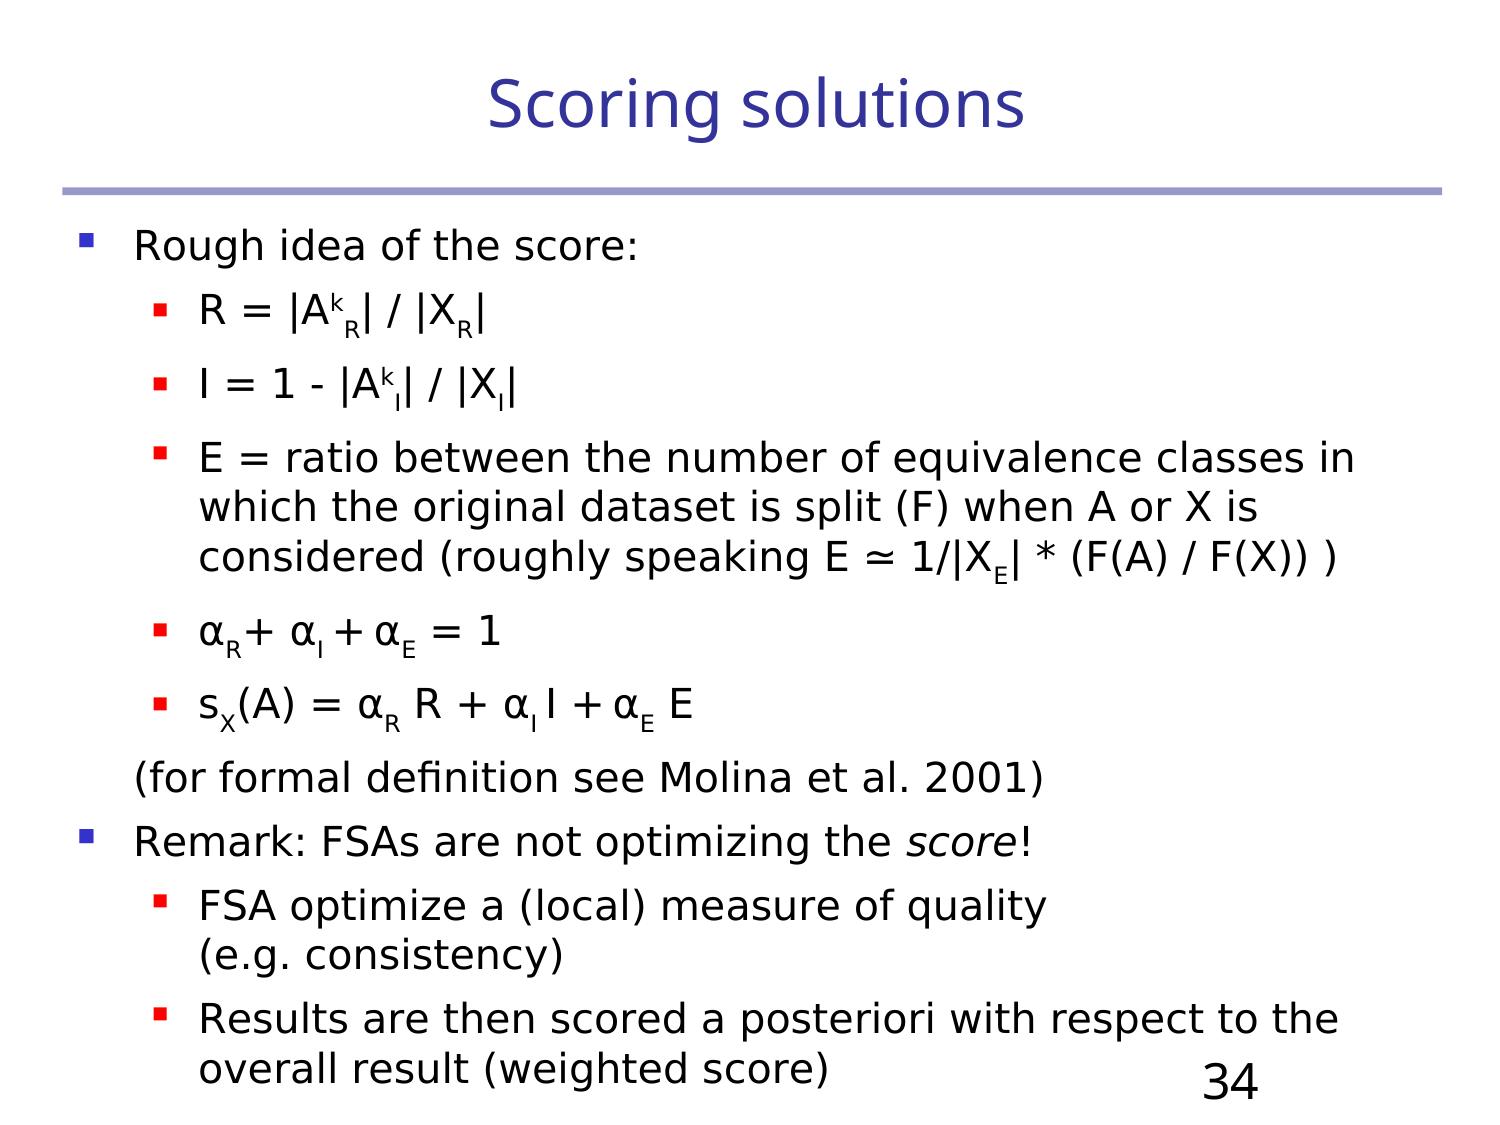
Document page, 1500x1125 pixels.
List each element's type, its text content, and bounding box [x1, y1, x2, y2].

text_box <number> [1187, 1050, 1500, 1125]
list Rough idea of the score: R = |AkR| / |XR| I = 1 - |AkI| / |XI| E = ratio between the number of equivalence classes in which the original dataset is split (F) when A or X is considered (roughly speaking E ≃ 1/|XE| * (F(A) / F(X)) ) αR+ αI + αE = 1 sX(A) = αR R + αI I + αE E (for formal definition see Molina et al. 2001) Remark: FSAs are not optimizing the score! FSA optimize a (local) measure of quality (e.g. consistency) Results are then scored a posteriori with respect to the overall result (weighted score) [62, 148, 1426, 1110]
title Scoring solutions [60, 32, 1456, 170]
